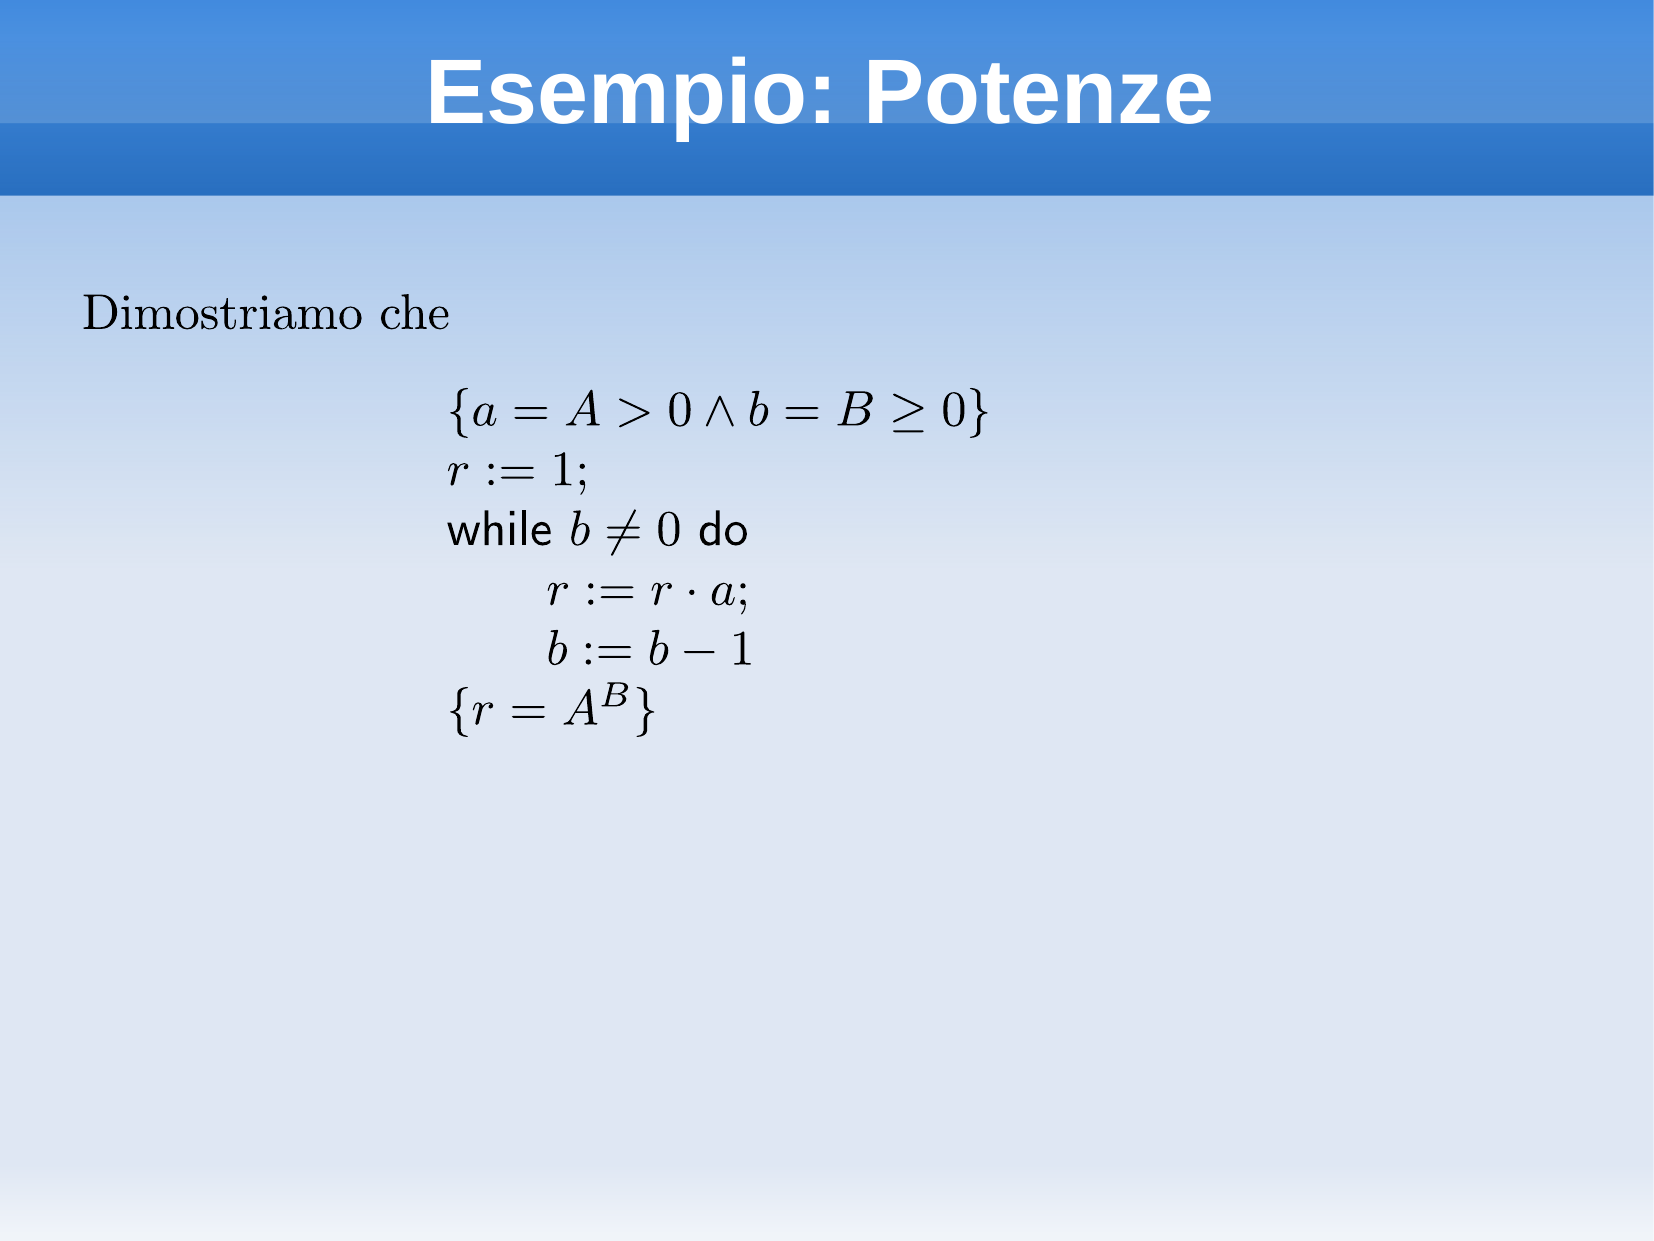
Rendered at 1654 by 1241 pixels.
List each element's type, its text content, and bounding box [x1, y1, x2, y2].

title Esempio: Potenze [76, 0, 1565, 196]
text_box [81, 294, 992, 737]
picture [0, 0, 1654, 1241]
